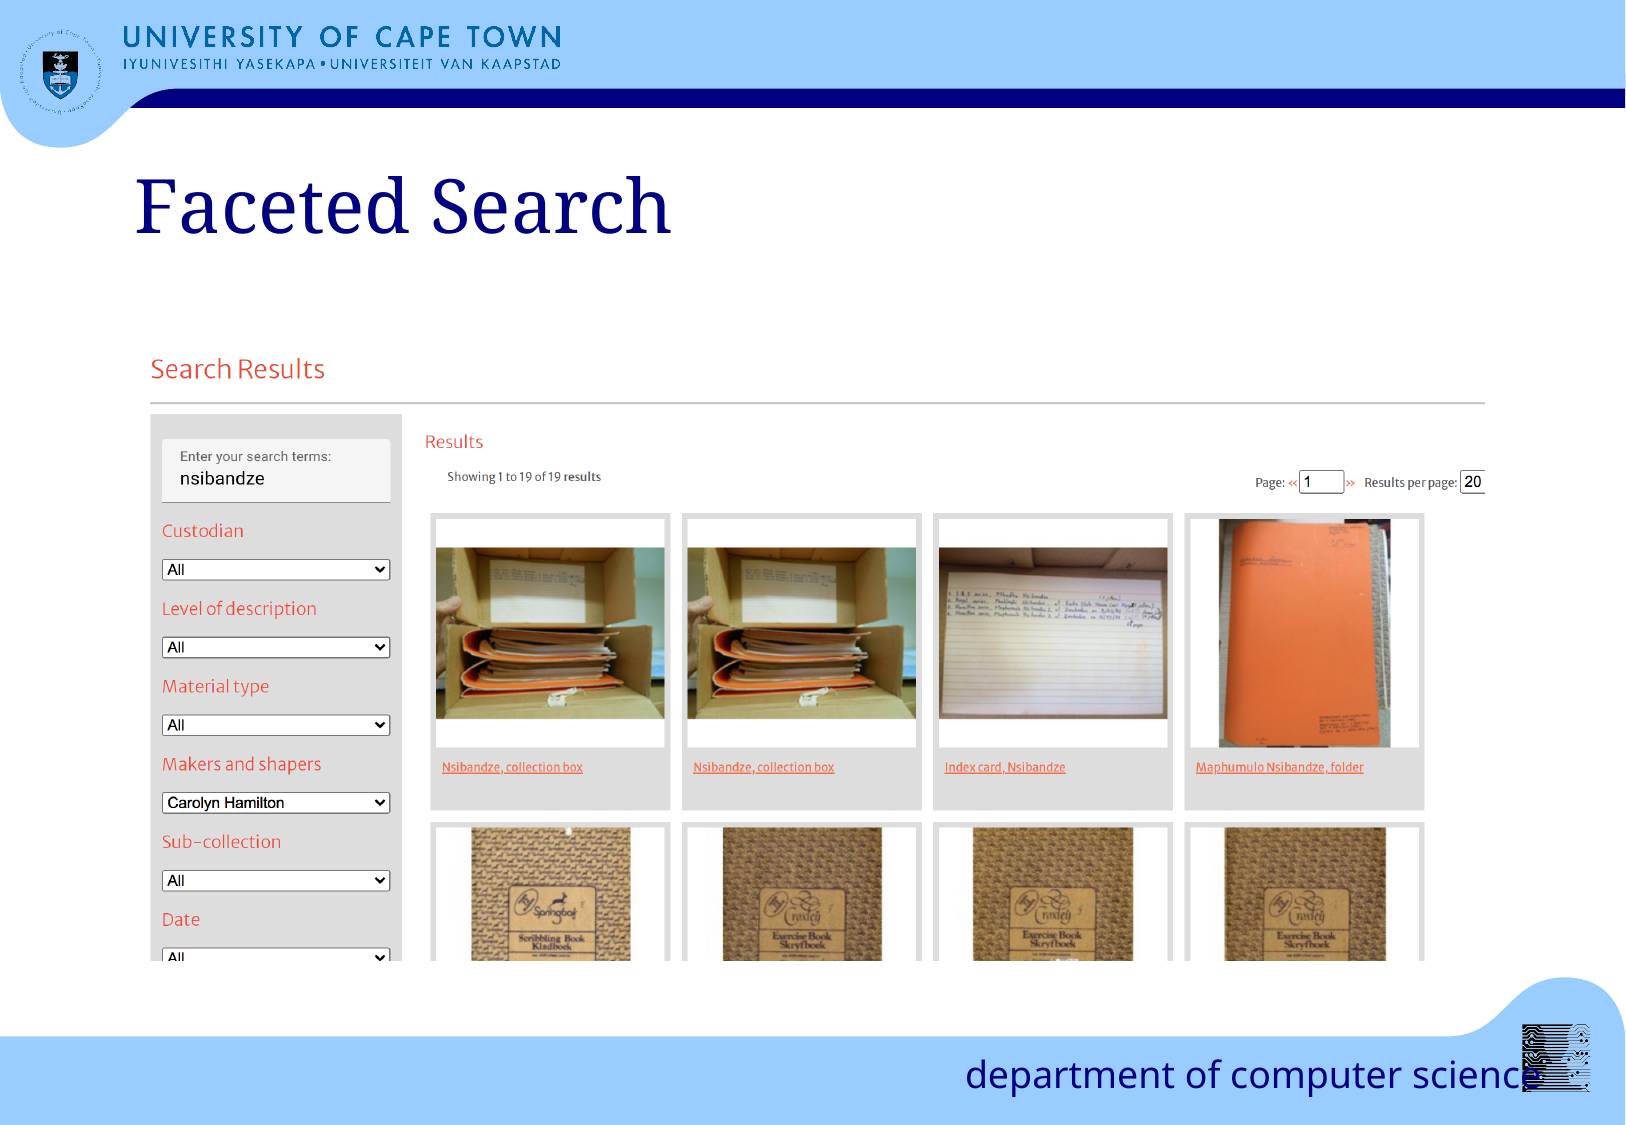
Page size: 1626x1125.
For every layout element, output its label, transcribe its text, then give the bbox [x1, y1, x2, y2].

picture [0, 18, 114, 126]
picture [1526, 1070, 1536, 1076]
title Faceted Search [134, 140, 1571, 268]
picture [141, 330, 1485, 961]
picture [120, 23, 563, 71]
picture [1522, 1024, 1591, 1092]
